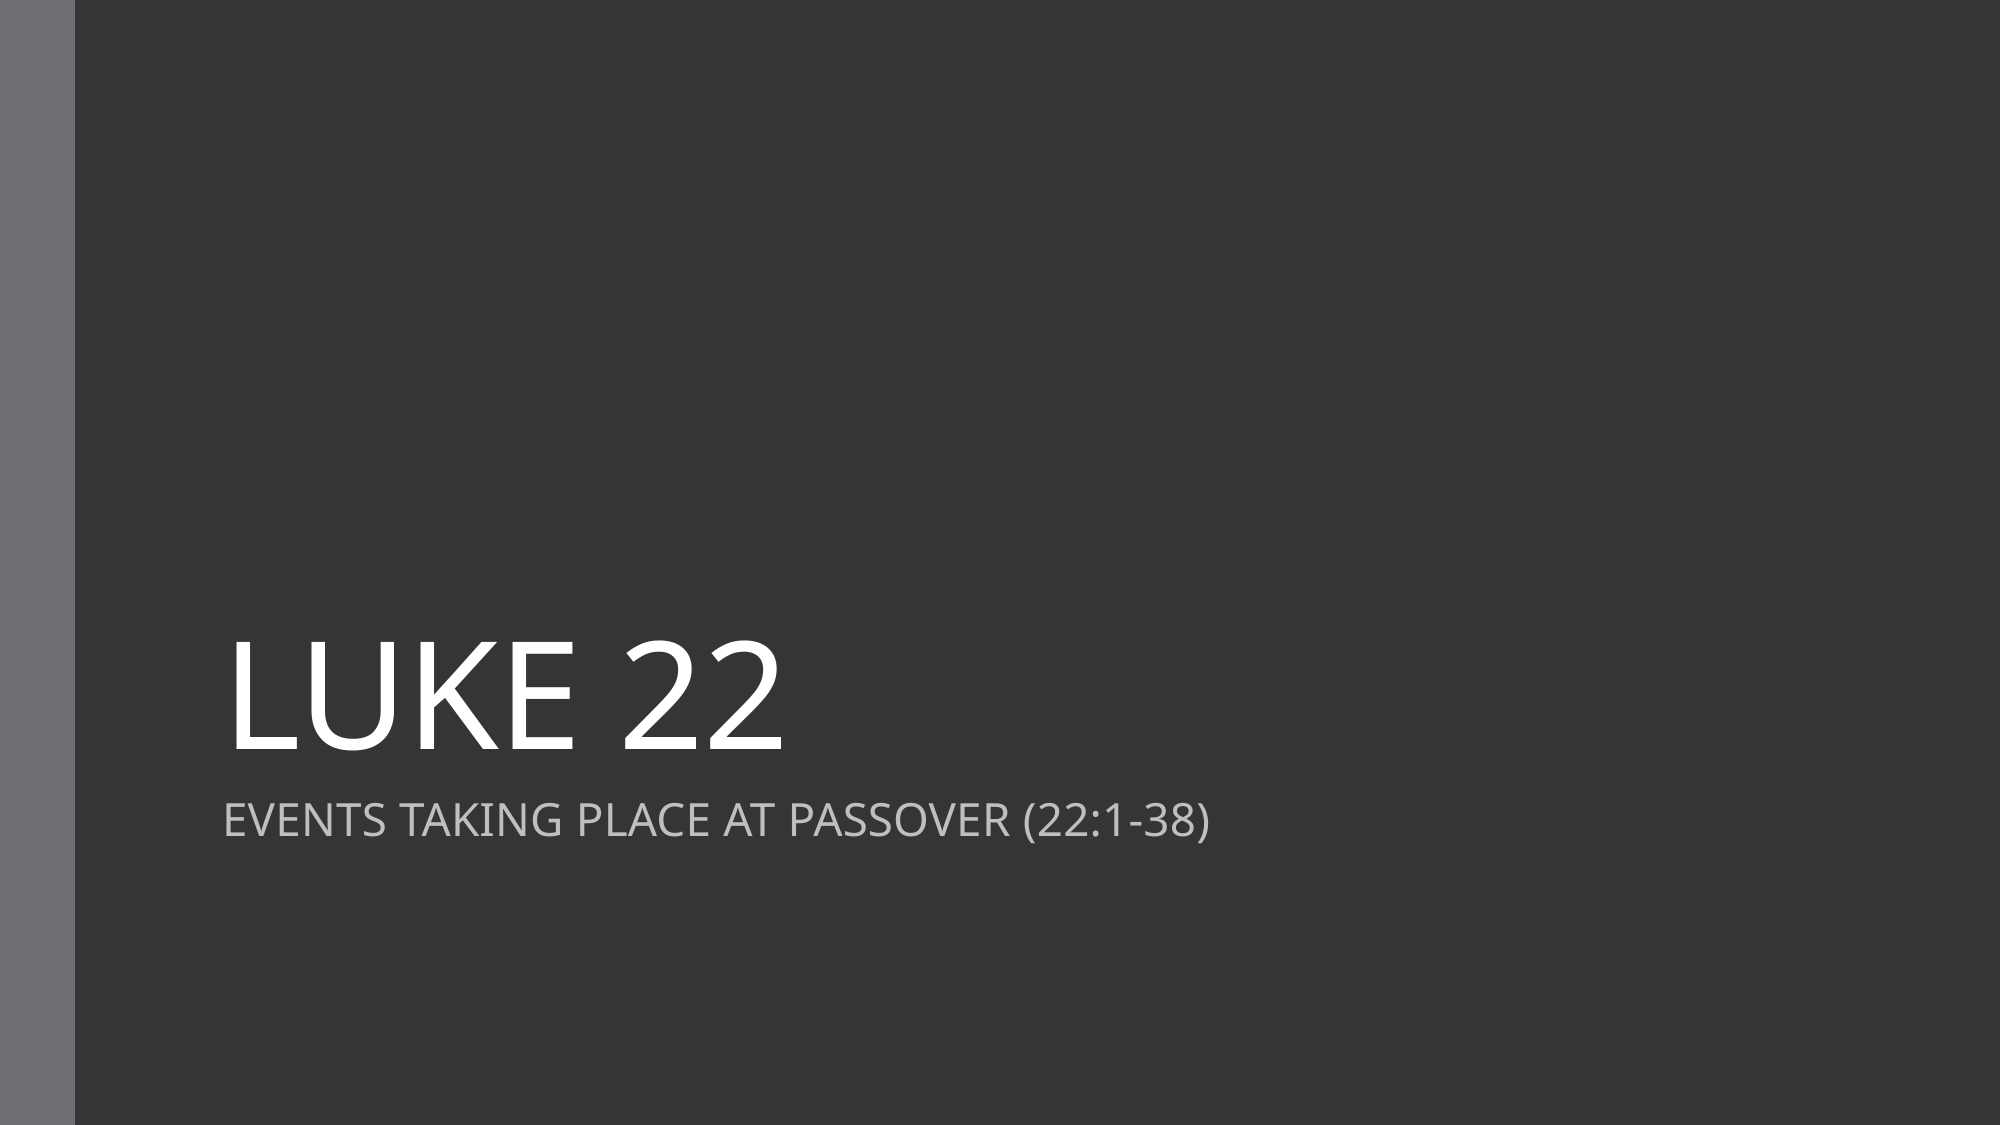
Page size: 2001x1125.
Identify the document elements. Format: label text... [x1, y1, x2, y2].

title LUKE 22 [206, 124, 1752, 787]
subtitle EVENTS TAKING PLACE AT PASSOVER (22:1-38) [206, 787, 1752, 1066]
